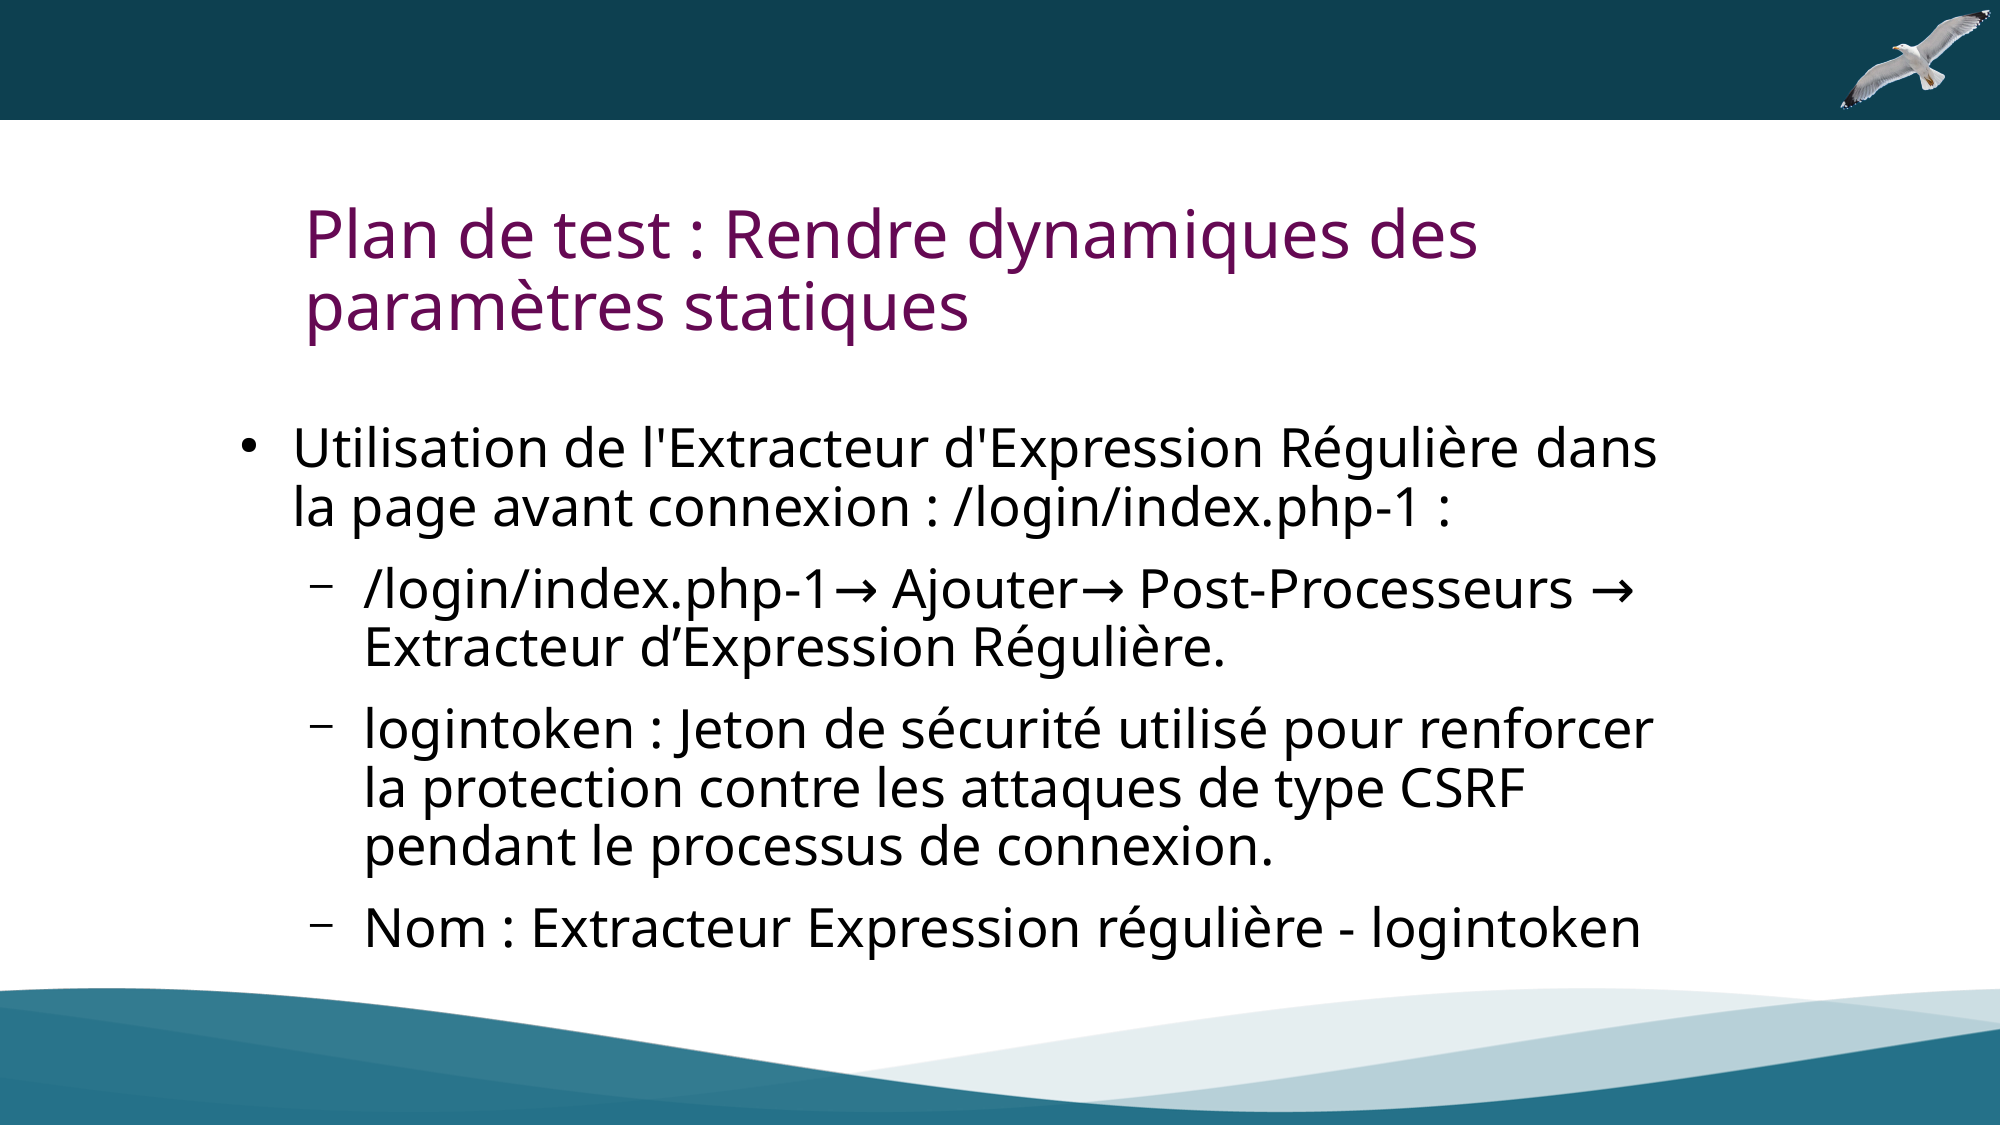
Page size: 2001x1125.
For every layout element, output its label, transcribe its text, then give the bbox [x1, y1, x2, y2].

list Utilisation de l'Extracteur d'Expression Régulière dans la page avant connexion : /login/index.php-1 : /login/index.php-1→ Ajouter→ Post-Processeurs → Extracteur d’Expression Régulière. logintoken : Jeton de sécurité utilisé pour renforcer la protection contre les attaques de type CSRF pendant le processus de connexion. Nom : Extracteur Expression régulière - logintoken [206, 413, 1707, 969]
list Plan de test : Rendre dynamiques des paramètres statiques [218, 193, 1689, 325]
picture [1820, 0, 2000, 120]
picture [0, 974, 2000, 1125]
